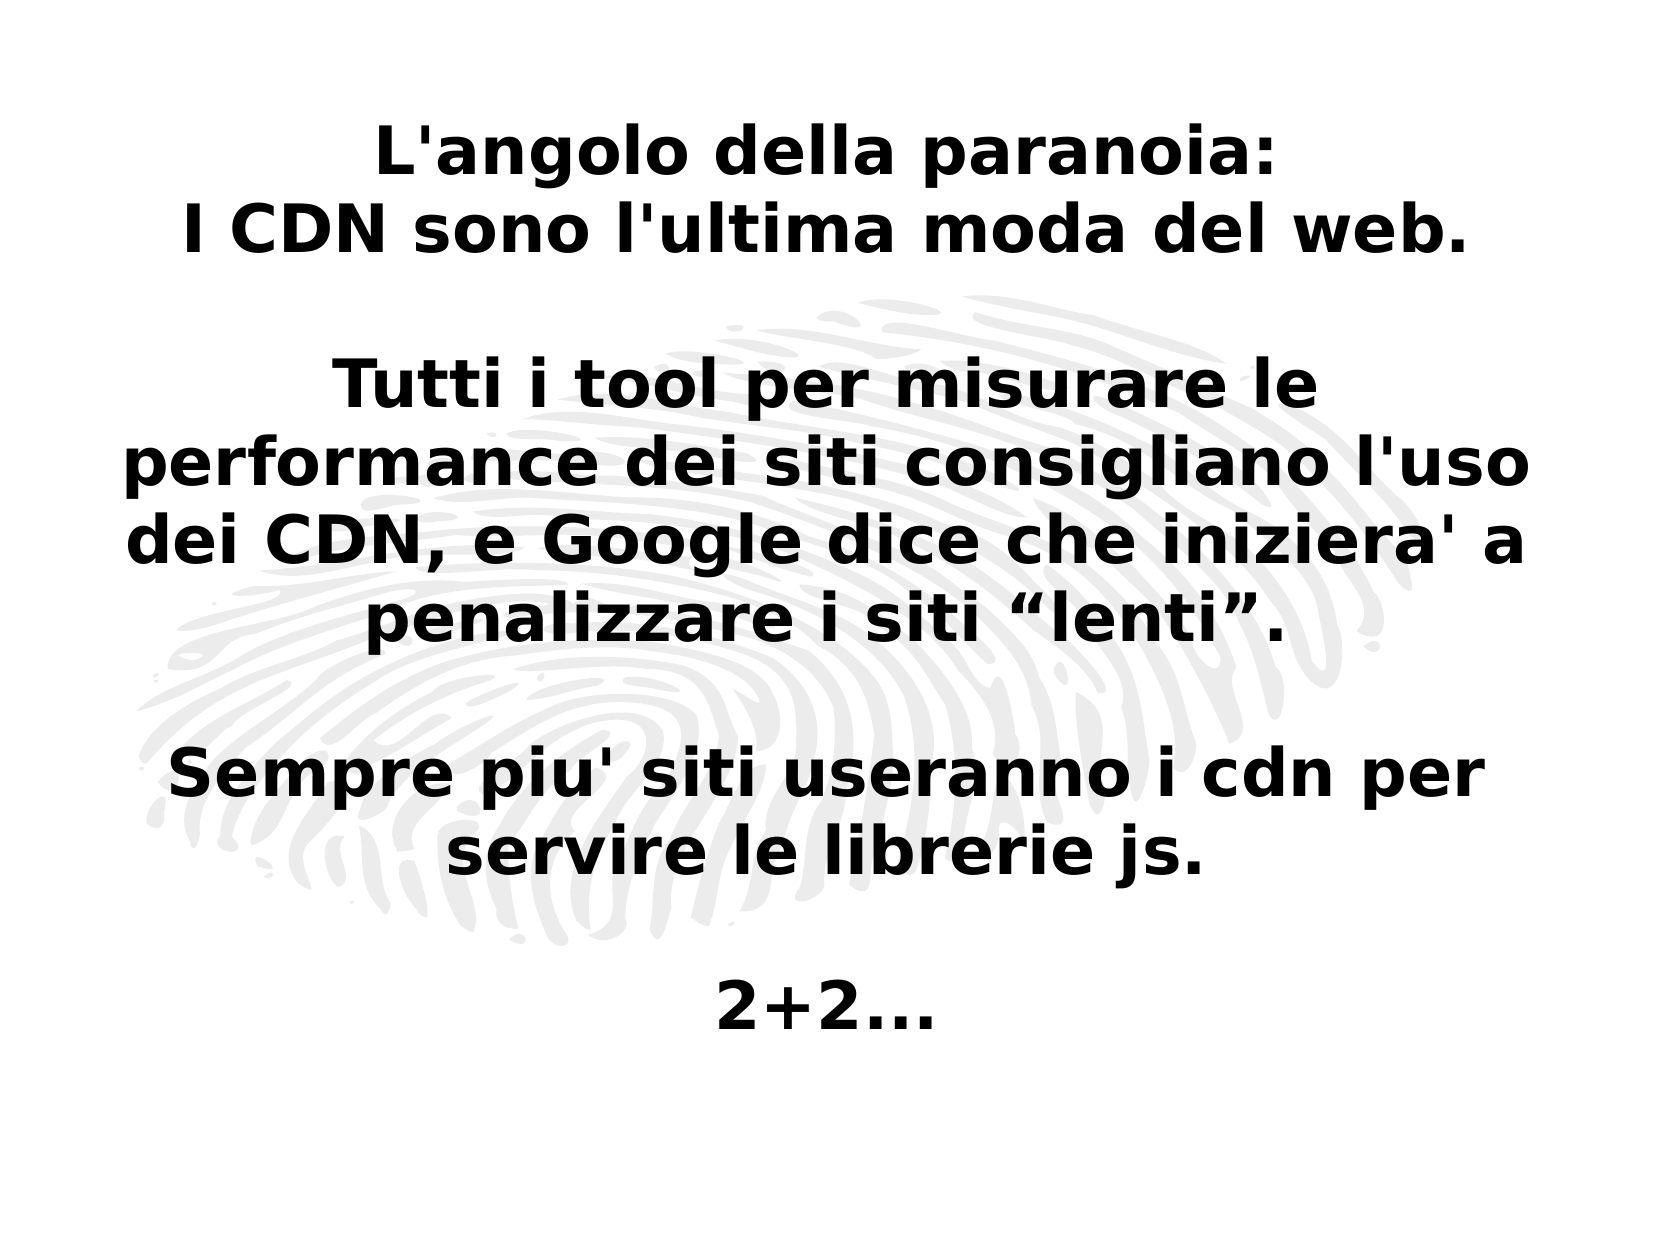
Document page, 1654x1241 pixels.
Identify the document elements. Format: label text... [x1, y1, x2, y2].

subtitle L'angolo della paranoia: I CDN sono l'ultima moda del web. Tutti i tool per misurare le performance dei siti consigliano l'uso dei CDN, e Google dice che iniziera' a penalizzare i siti “lenti”. Sempre piu' siti useranno i cdn per servire le librerie js. 2+2... [82, 56, 1571, 1102]
